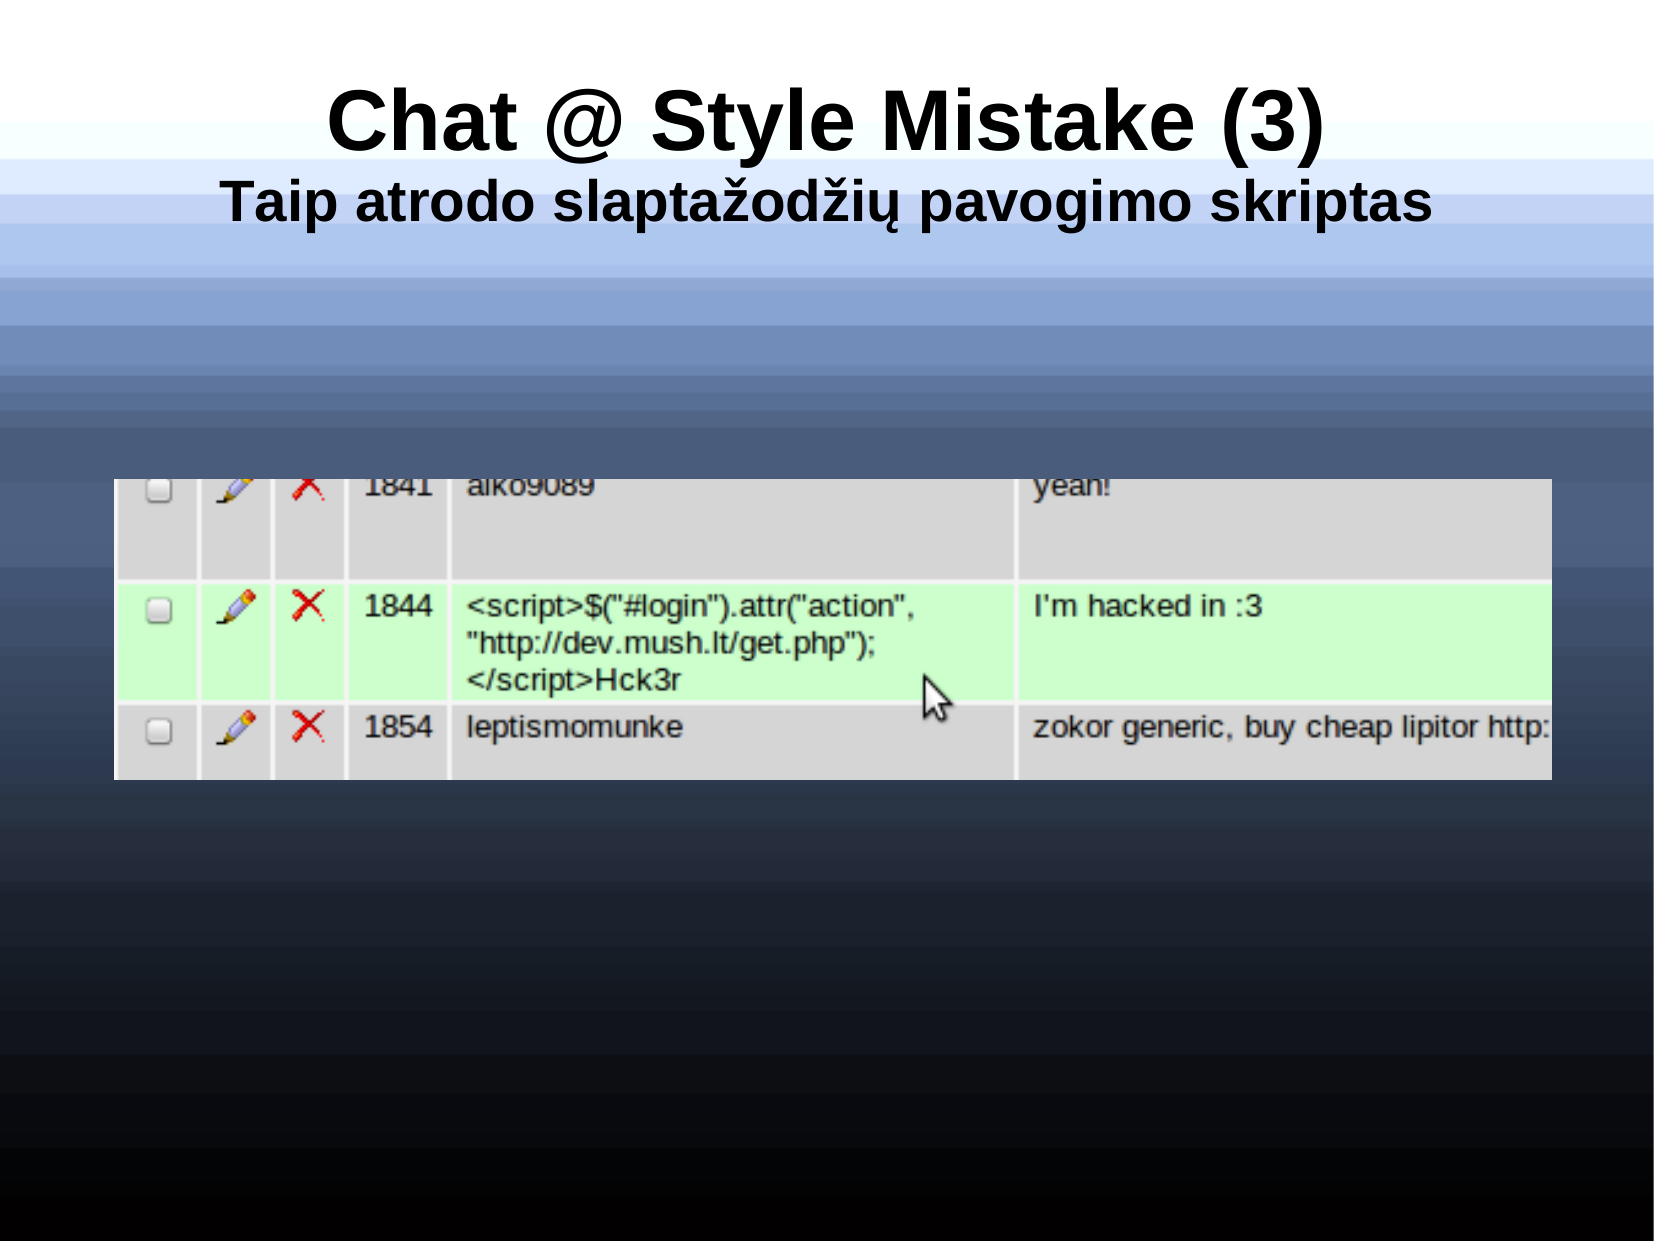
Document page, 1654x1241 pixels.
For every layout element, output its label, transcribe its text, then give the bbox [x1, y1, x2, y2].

picture [0, 0, 1654, 1241]
title Chat @ Style Mistake (3) Taip atrodo slaptažodžių pavogimo skriptas [82, 49, 1571, 257]
